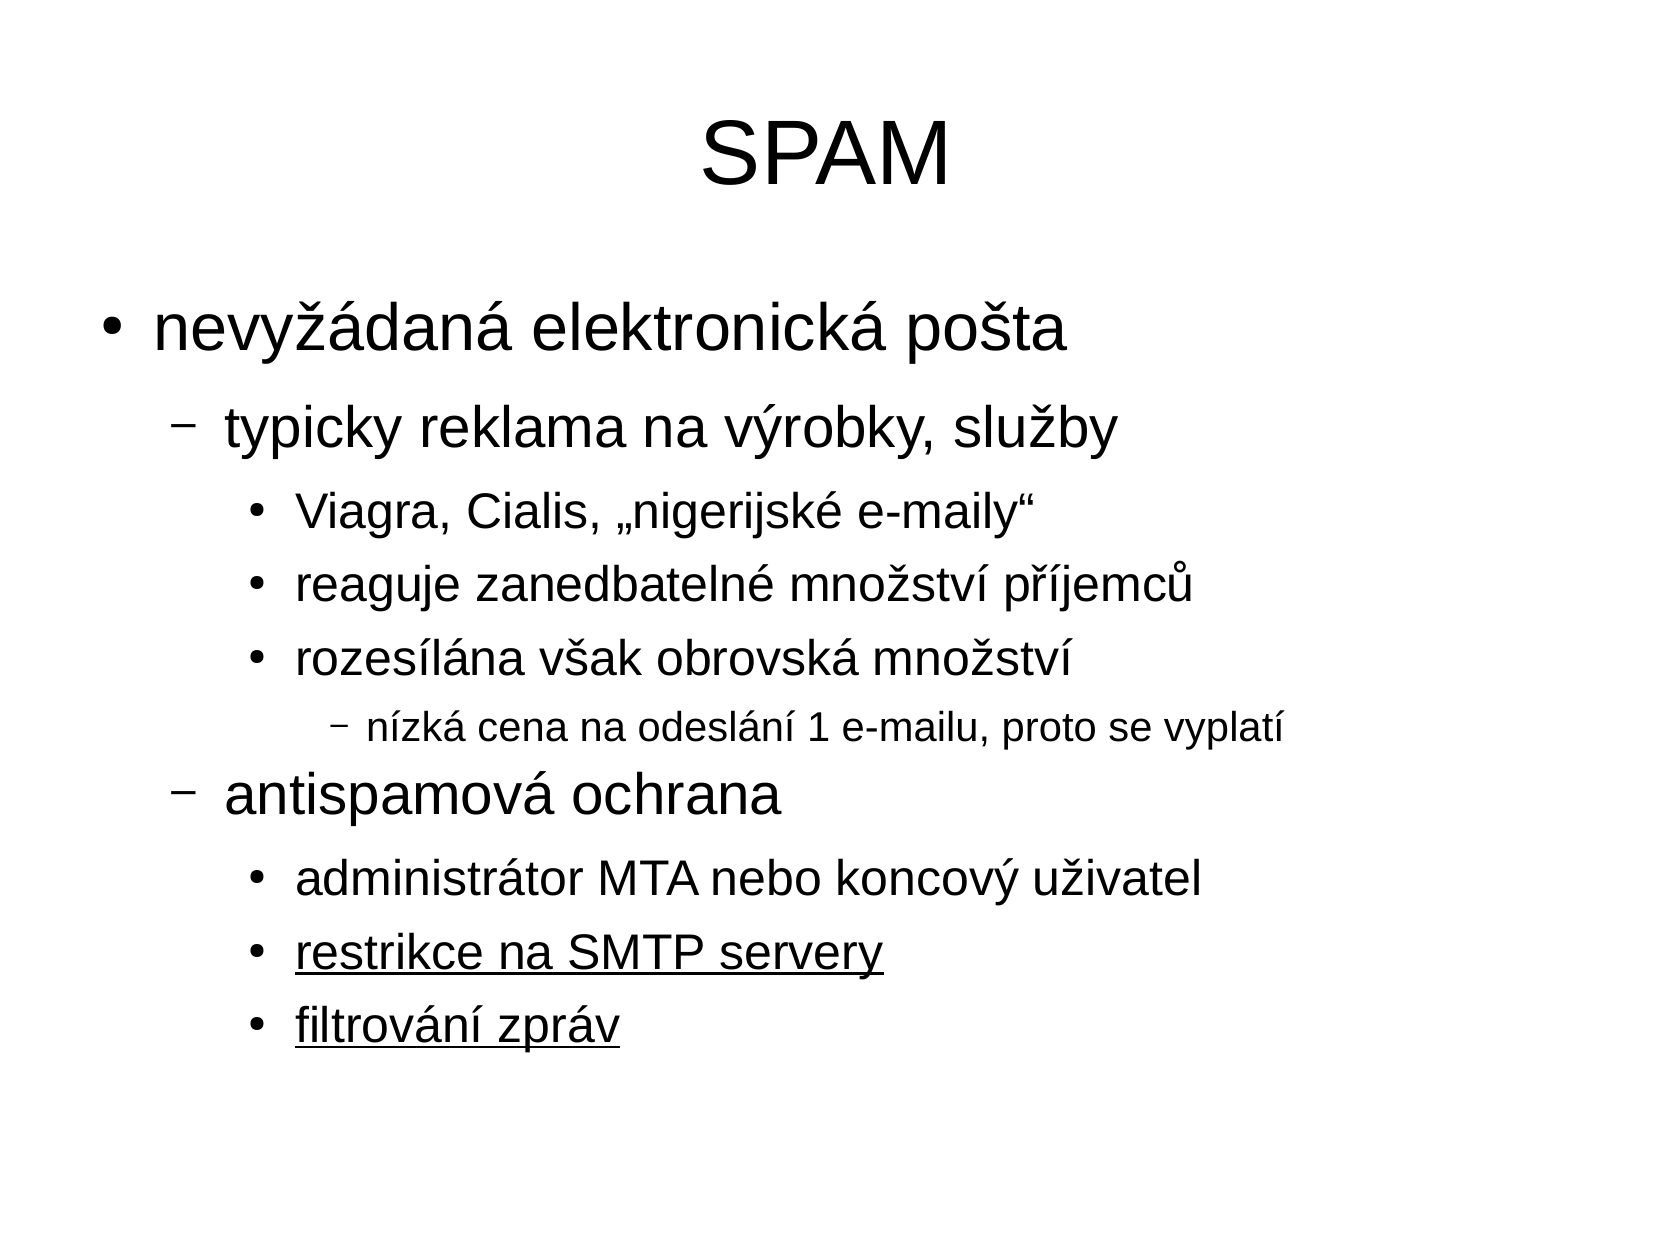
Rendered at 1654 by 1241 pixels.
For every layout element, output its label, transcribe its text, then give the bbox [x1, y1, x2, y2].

list nevyžádaná elektronická pošta typicky reklama na výrobky, služby Viagra, Cialis, „nigerijské e-maily“ reaguje zanedbatelné množství příjemců rozesílána však obrovská množství nízká cena na odeslání 1 e-mailu, proto se vyplatí antispamová ochrana administrátor MTA nebo koncový uživatel restrikce na SMTP servery filtrování zpráv [82, 290, 1571, 1109]
title SPAM [82, 49, 1571, 257]
